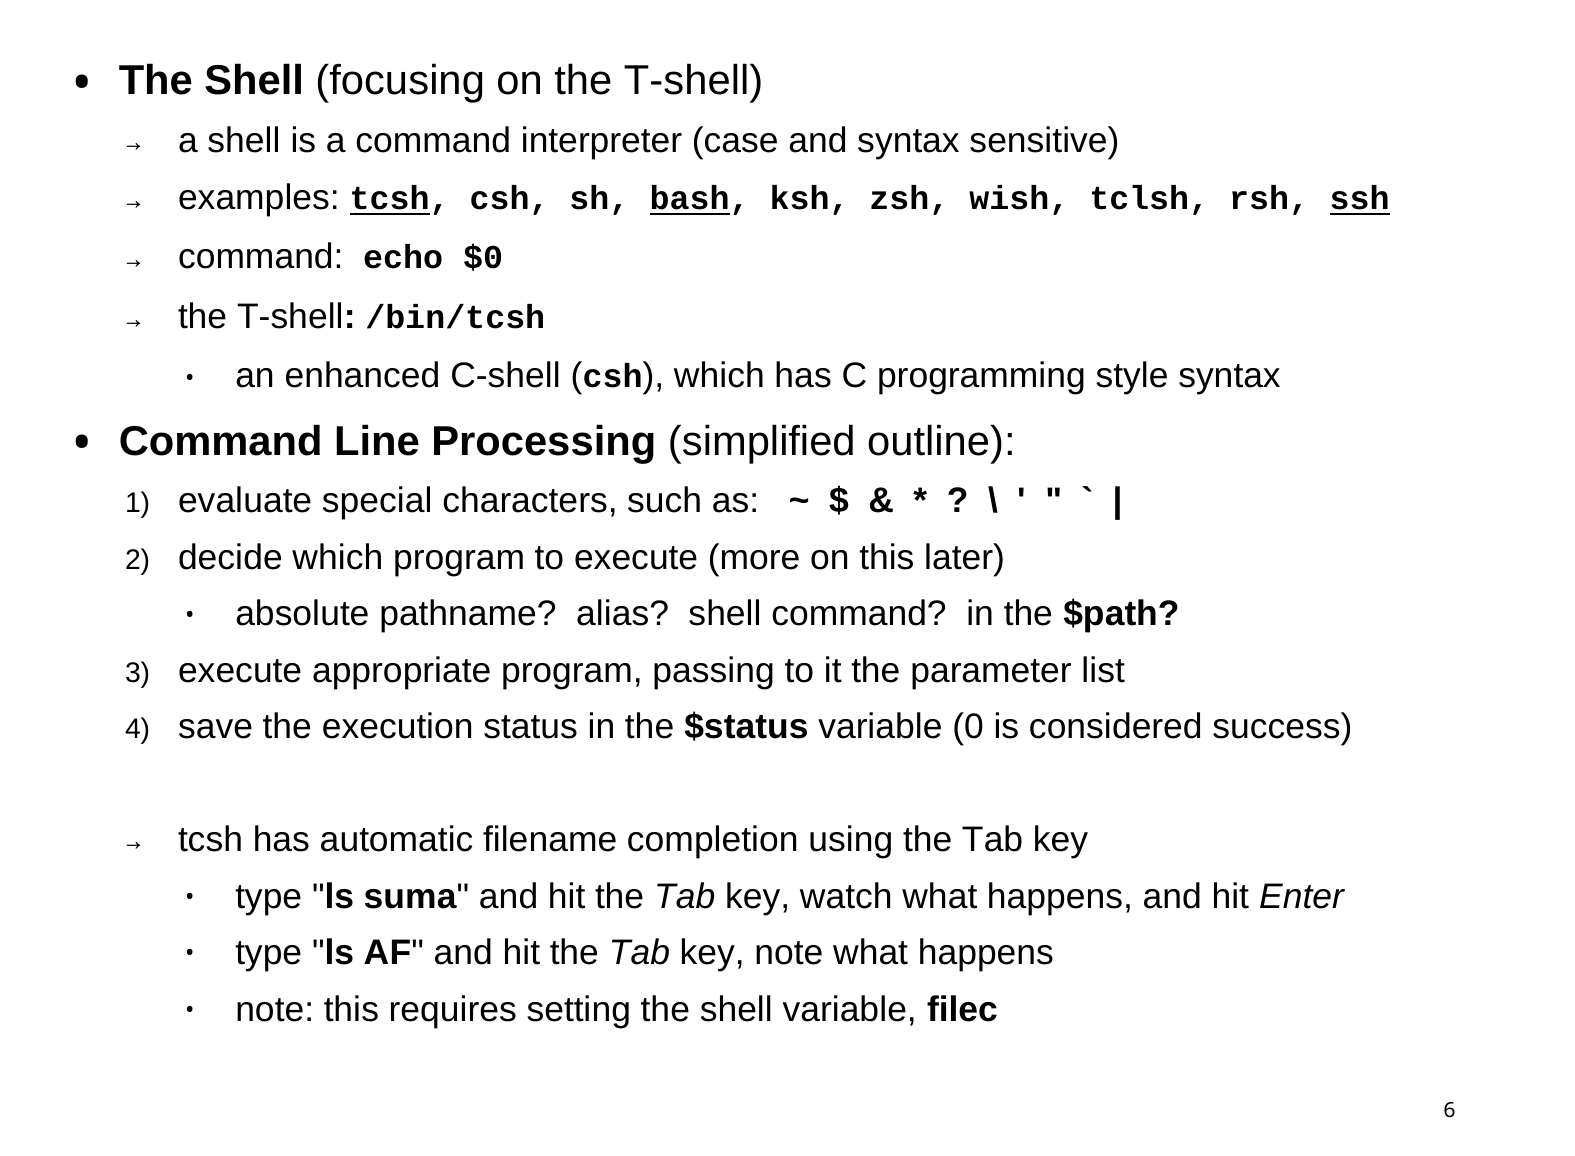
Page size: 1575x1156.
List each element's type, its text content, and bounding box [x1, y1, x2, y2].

list The Shell (focusing on the T-shell) a shell is a command interpreter (case and syntax sensitive) examples: tcsh, csh, sh, bash, ksh, zsh, wish, tclsh, rsh, ssh command: echo $0 the T-shell: /bin/tcsh an enhanced C-shell (csh), which has C programming style syntax Command Line Processing (simplified outline): evaluate special characters, such as: ~ $ & * ? \ ' " ` | decide which program to execute (more on this later) absolute pathname? alias? shell command? in the $path? execute appropriate program, passing to it the parameter list save the execution status in the $status variable (0 is considered success) tcsh has automatic filename completion using the Tab key type "ls suma" and hit the Tab key, watch what happens, and hit Enter type "ls AF" and hit the Tab key, note what happens note: this requires setting the shell variable, filec [50, 40, 1525, 1116]
